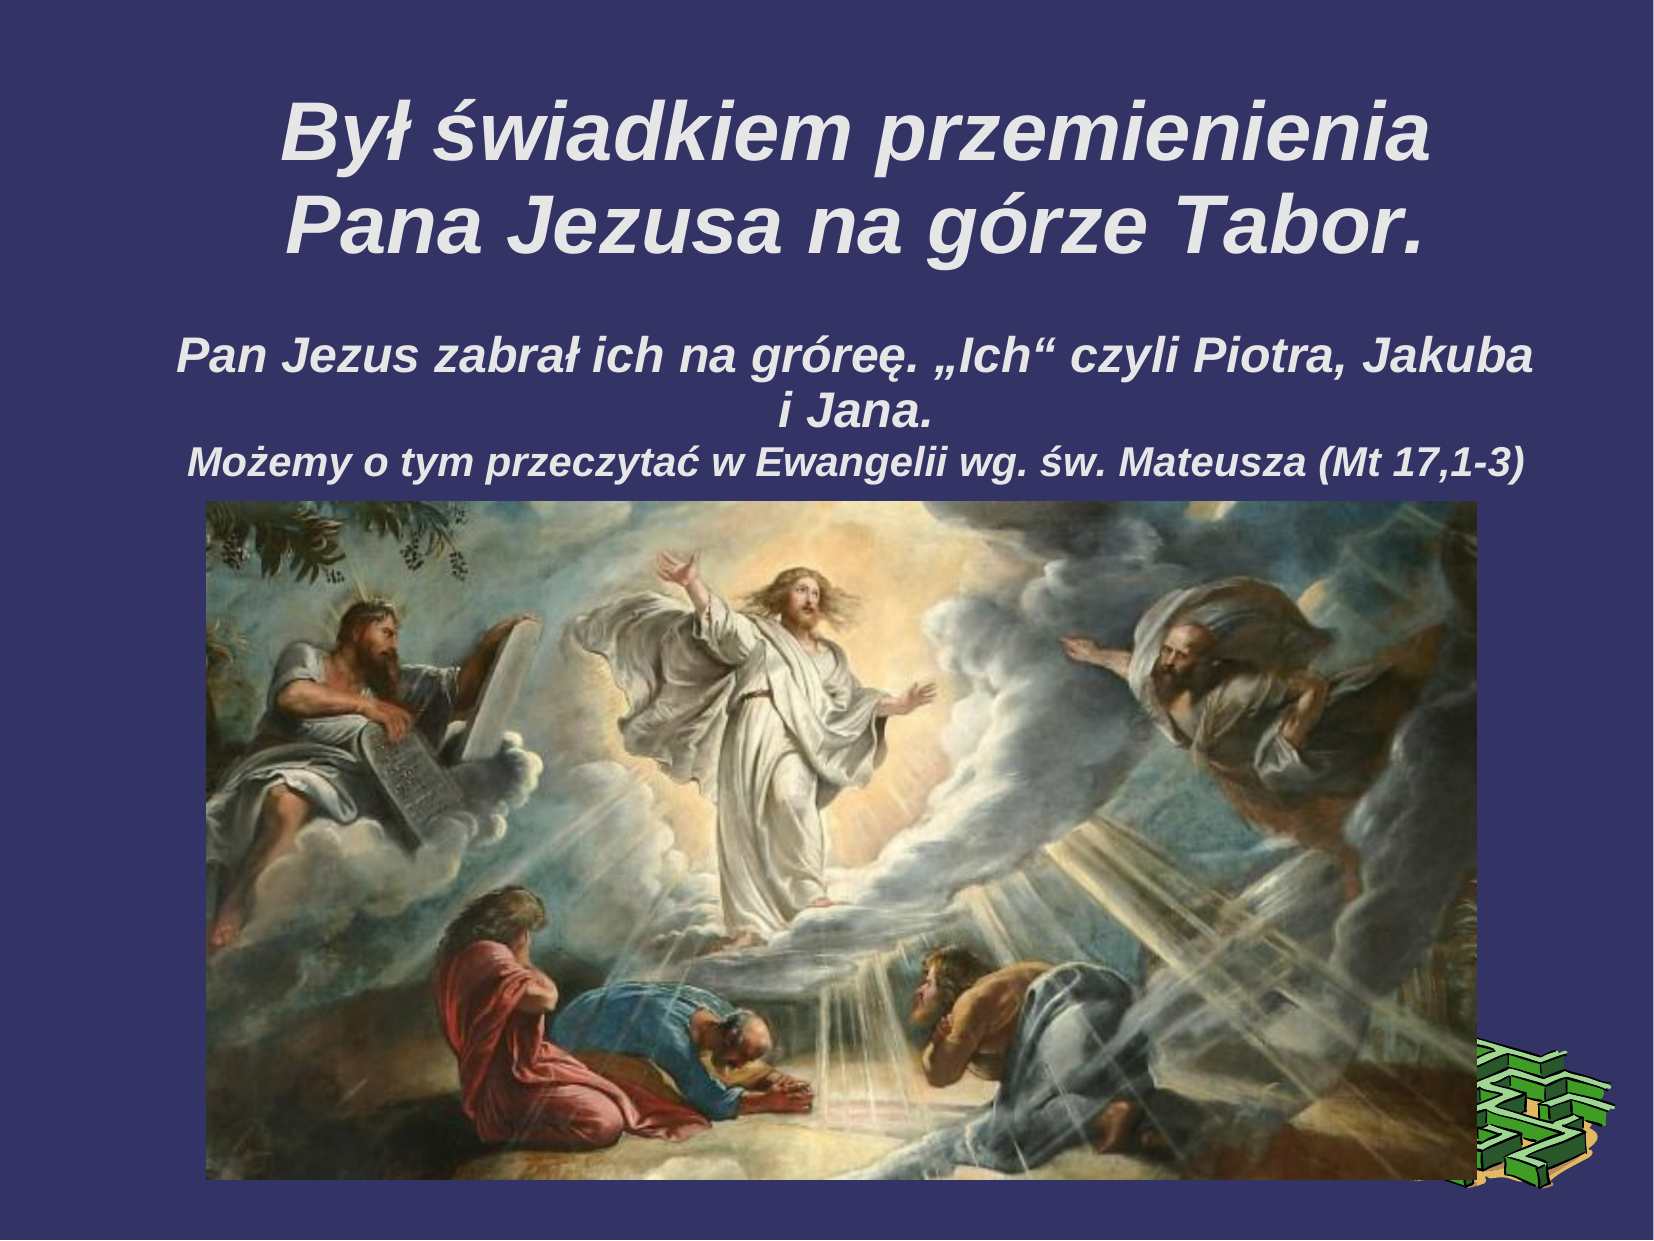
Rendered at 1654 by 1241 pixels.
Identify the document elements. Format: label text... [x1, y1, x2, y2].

title Był świadkiem przemienienia Pana Jezusa na górze Tabor. Pan Jezus zabrał ich na gróreę. „Ich“ czyli Piotra, Jakuba i Jana. Możemy o tym przeczytać w Ewangelii wg. św. Mateusza (Mt 17,1-3) [147, 59, 1565, 511]
picture [206, 501, 1477, 1180]
